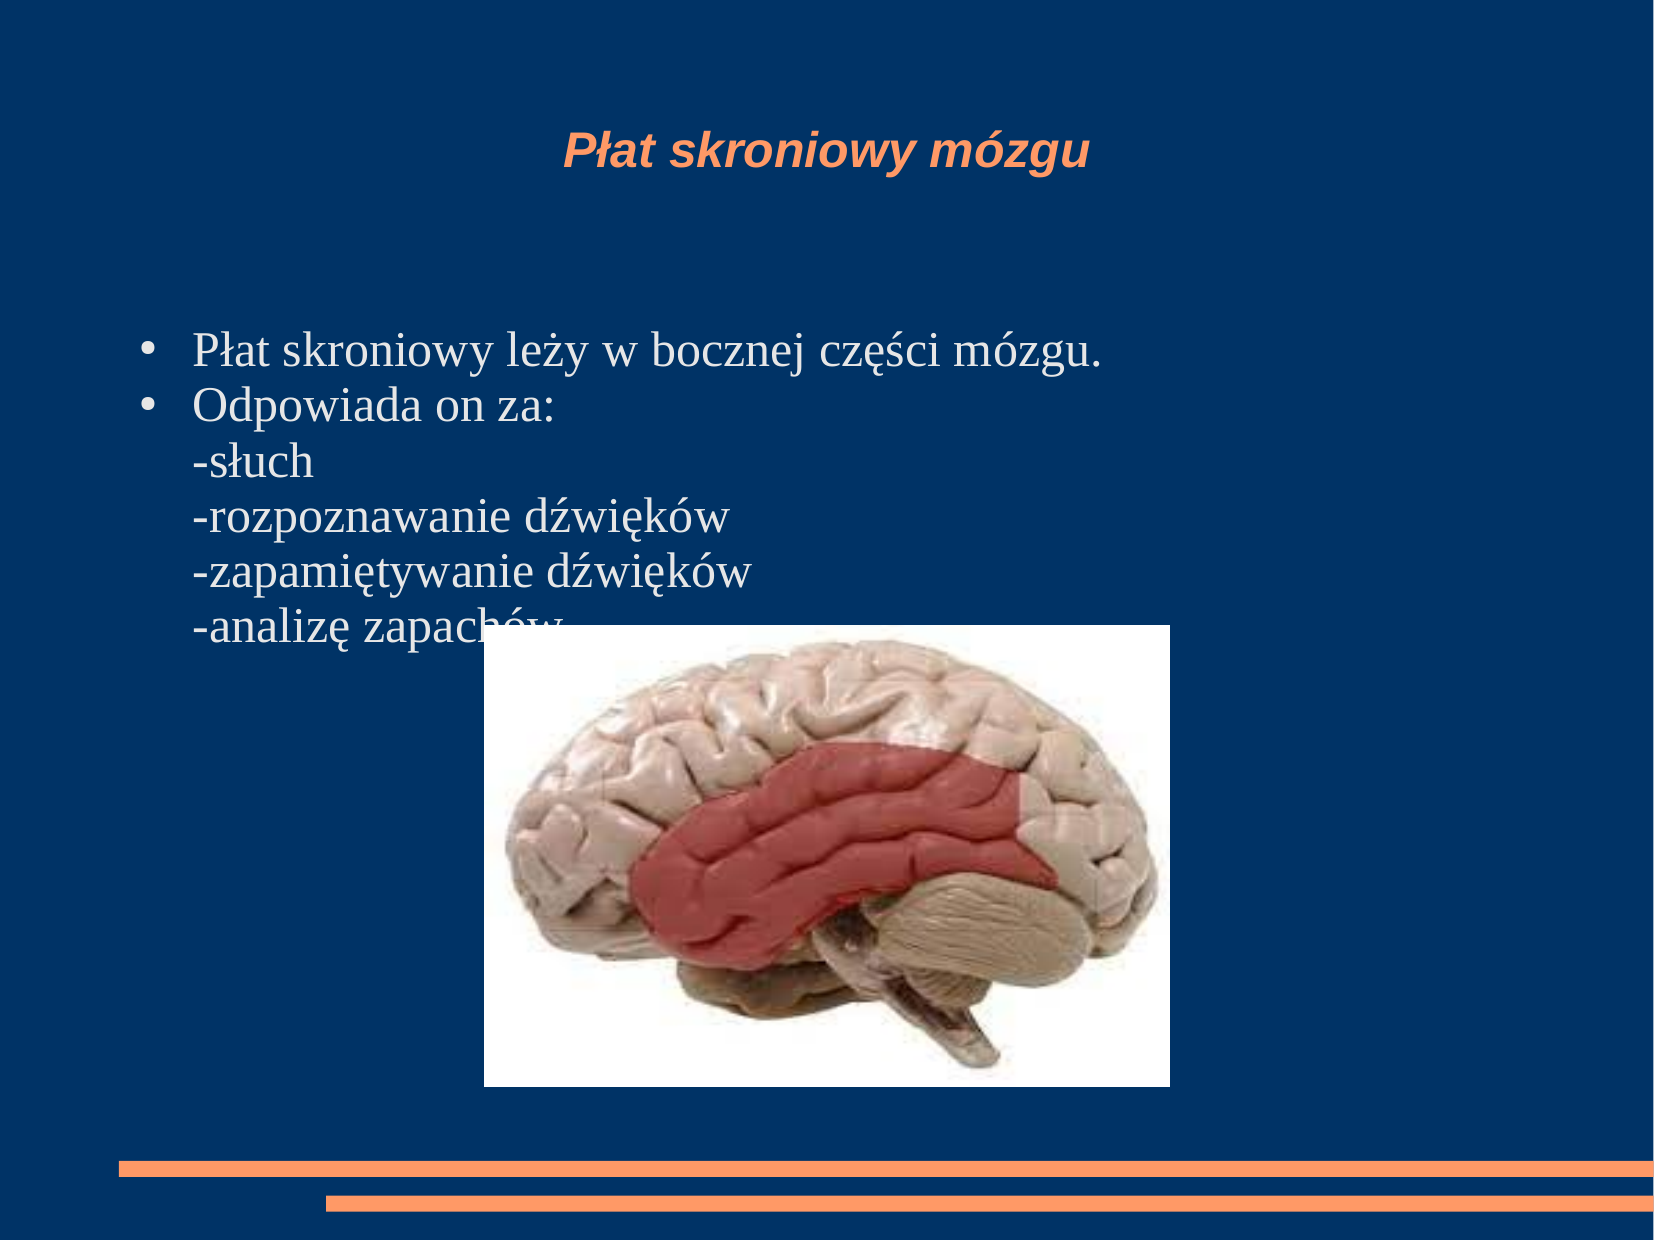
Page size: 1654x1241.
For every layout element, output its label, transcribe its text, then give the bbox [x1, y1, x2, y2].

list Płat skroniowy leży w bocznej części mózgu. Odpowiada on za: -słuch -rozpoznawanie dźwięków -zapamiętywanie dźwięków -analizę zapachów [121, 322, 1561, 1132]
title Płat skroniowy mózgu [121, 46, 1534, 254]
picture [484, 625, 1170, 1087]
